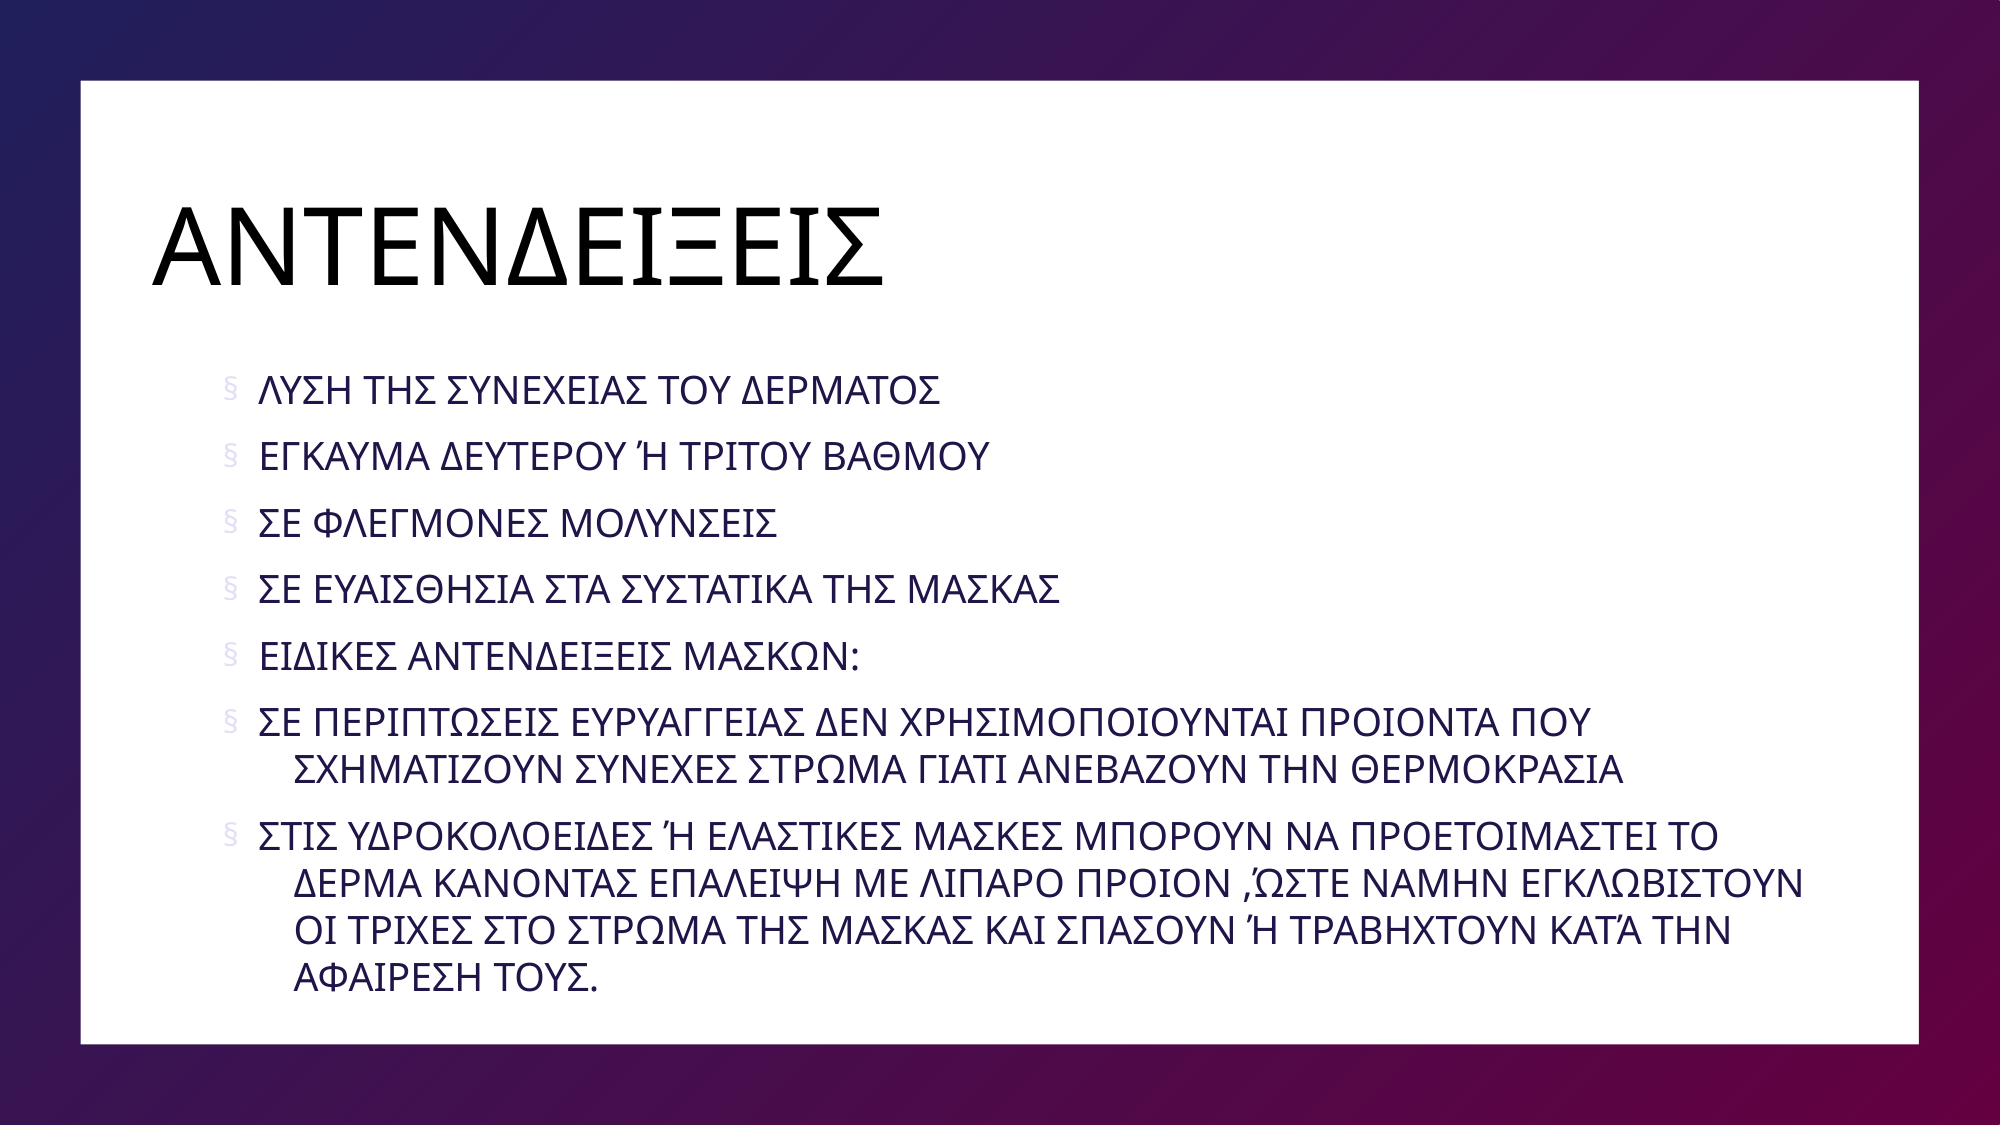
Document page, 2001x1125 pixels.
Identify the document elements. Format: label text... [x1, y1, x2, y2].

title ΑΝΤΕΝΔΕΙΞΕΙΣ [137, 170, 1144, 330]
list ΛΥΣΗ ΤΗΣ ΣΥΝΕΧΕΙΑΣ ΤΟΥ ΔΕΡΜΑΤΟΣ ΕΓΚΑΥΜΑ ΔΕΥΤΕΡΟΥ Ή ΤΡΙΤΟΥ ΒΑΘΜΟΥ ΣΕ ΦΛΕΓΜΟΝΕΣ ΜΟΛΥΝΣΕΙΣ ΣΕ ΕΥΑΙΣΘΗΣΙΑ ΣΤΑ ΣΥΣΤΑΤΙΚΑ ΤΗΣ ΜΑΣΚΑΣ ΕΙΔΙΚΕΣ ΑΝΤΕΝΔΕΙΞΕΙΣ ΜΑΣΚΩΝ: ΣΕ ΠΕΡΙΠΤΩΣΕΙΣ ΕΥΡΥΑΓΓΕΙΑΣ ΔΕΝ ΧΡΗΣΙΜΟΠΟΙΟΥΝΤΑΙ ΠΡΟΙΟΝΤΑ ΠΟΥ ΣΧΗΜΑΤΙΖΟΥΝ ΣΥΝΕΧΕΣ ΣΤΡΩΜΑ ΓΙΑΤΙ ΑΝΕΒΑΖΟΥΝ ΤΗΝ ΘΕΡΜΟΚΡΑΣΙΑ ΣΤΙΣ ΥΔΡΟΚΟΛΟΕΙΔΕΣ Ή ΕΛΑΣΤΙΚΕΣ ΜΑΣΚΕΣ ΜΠΟΡΟΥΝ ΝΑ ΠΡΟΕΤΟΙΜΑΣΤΕΙ ΤΟ ΔΕΡΜΑ ΚΑΝΟΝΤΑΣ ΕΠΑΛΕΙΨΗ ΜΕ ΛΙΠΑΡΟ ΠΡΟΙΟΝ ,ΏΣΤΕ ΝΑΜΗΝ ΕΓΚΛΩΒΙΣΤΟΥΝ ΟΙ ΤΡΙΧΕΣ ΣΤΟ ΣΤΡΩΜΑ ΤΗΣ ΜΑΣΚΑΣ ΚΑΙ ΣΠΑΣΟΥΝ Ή ΤΡΑΒΗΧΤΟΥΝ ΚΑΤΆ ΤΗΝ ΑΦΑΙΡΕΣΗ ΤΟΥΣ. [137, 357, 1863, 1014]
